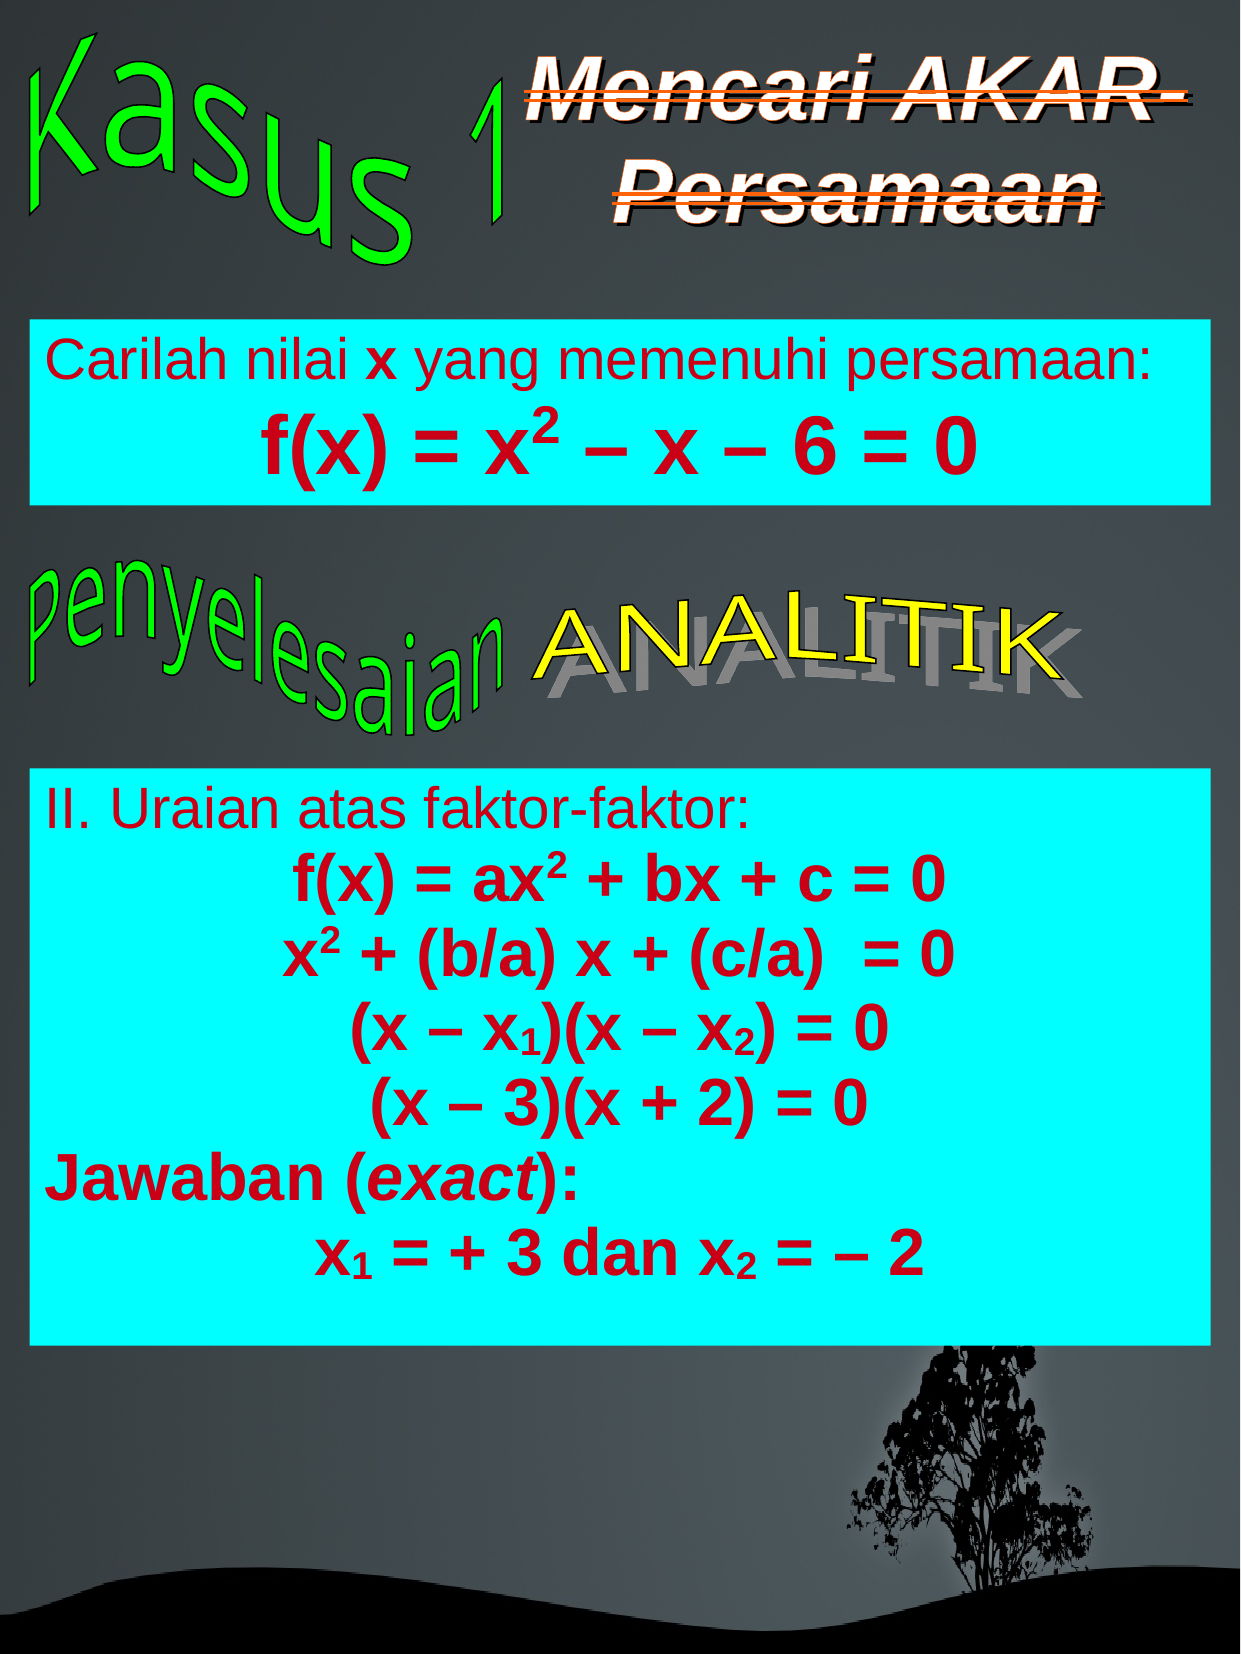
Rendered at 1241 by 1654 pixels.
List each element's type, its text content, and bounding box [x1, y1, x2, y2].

text_box ANALITIK [844, 594, 876, 664]
text_box Kasus 1 [193, 83, 249, 198]
text_box ANALITIK [531, 609, 609, 680]
text_box II. Uraian atas faktor-faktor: f(x) = ax2 + bx + c = 0 x2 + (b/a) x + (c/a) = 0 (x – x1)(x – x2) = 0 (x – 3)(x + 2) = 0 Jawaban (exact): x1 = + 3 dan x2 = – 2 [29, 768, 1211, 1346]
picture [0, 0, 1241, 1654]
text_box ANALITIK [1000, 607, 1063, 680]
text_box Kasus 1 [351, 157, 412, 266]
text_box Penyelesaian [316, 641, 347, 721]
text_box Mencari AKAR-Persamaan [472, 29, 1241, 250]
text_box Penyelesaian [424, 649, 461, 732]
text_box Kasus 1 [29, 33, 99, 215]
text_box Carilah nilai x yang memenuhi persamaan: f(x) = x2 – x – 6 = 0 [29, 319, 1211, 506]
text_box Kasus 1 [266, 112, 332, 248]
text_box Penyelesaian [115, 560, 155, 639]
text_box ANALITIK [788, 590, 837, 661]
text_box Kasus 1 [105, 61, 174, 173]
text_box Penyelesaian [254, 574, 262, 684]
text_box ANALITIK [699, 595, 777, 666]
text_box Penyelesaian [272, 621, 309, 704]
text_box ANALITIK [881, 597, 947, 668]
text_box ANALITIK [952, 603, 984, 673]
text_box Penyelesaian [405, 660, 414, 736]
text_box Penyelesaian [67, 567, 104, 647]
text_box Penyelesaian [161, 565, 205, 676]
text_box ANALITIK [620, 599, 689, 672]
text_box Penyelesaian [29, 569, 60, 686]
text_box Penyelesaian [208, 588, 245, 671]
text_box Penyelesaian [354, 656, 392, 735]
text_box Penyelesaian [472, 618, 502, 713]
